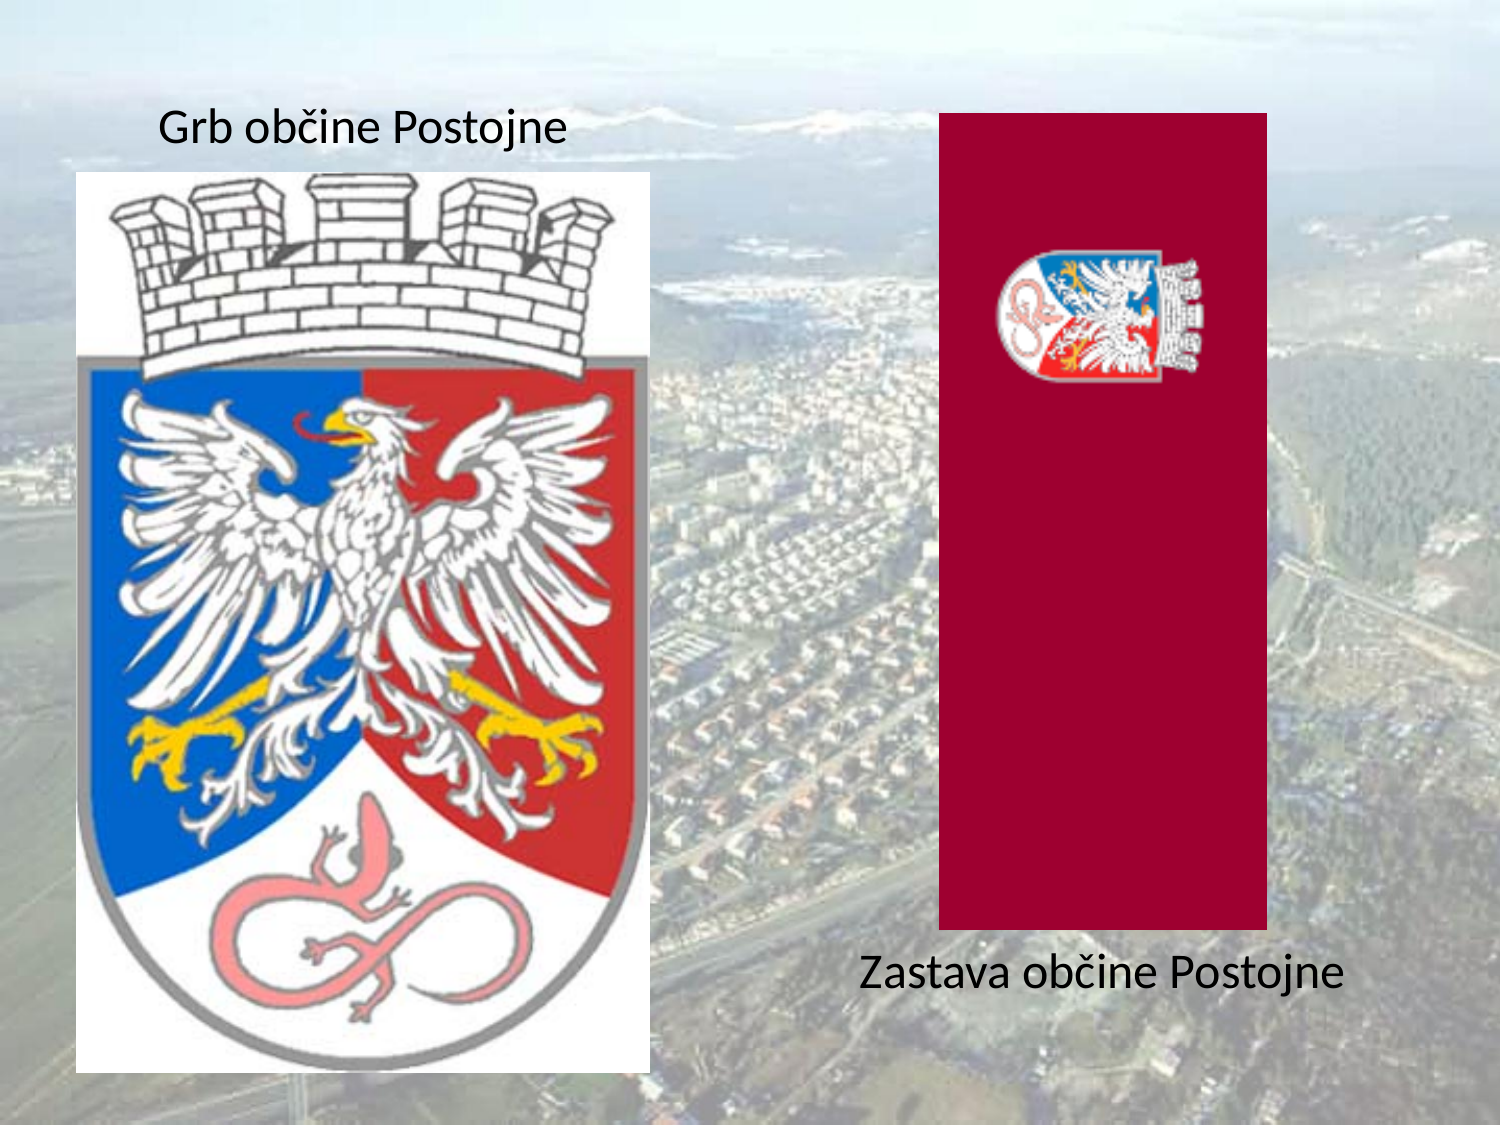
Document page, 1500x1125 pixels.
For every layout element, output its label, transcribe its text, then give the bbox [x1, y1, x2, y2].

text_box Zastava občine Postojne [766, 931, 1440, 1007]
text_box Grb občine Postojne [77, 86, 650, 162]
picture [0, 0, 1500, 1125]
